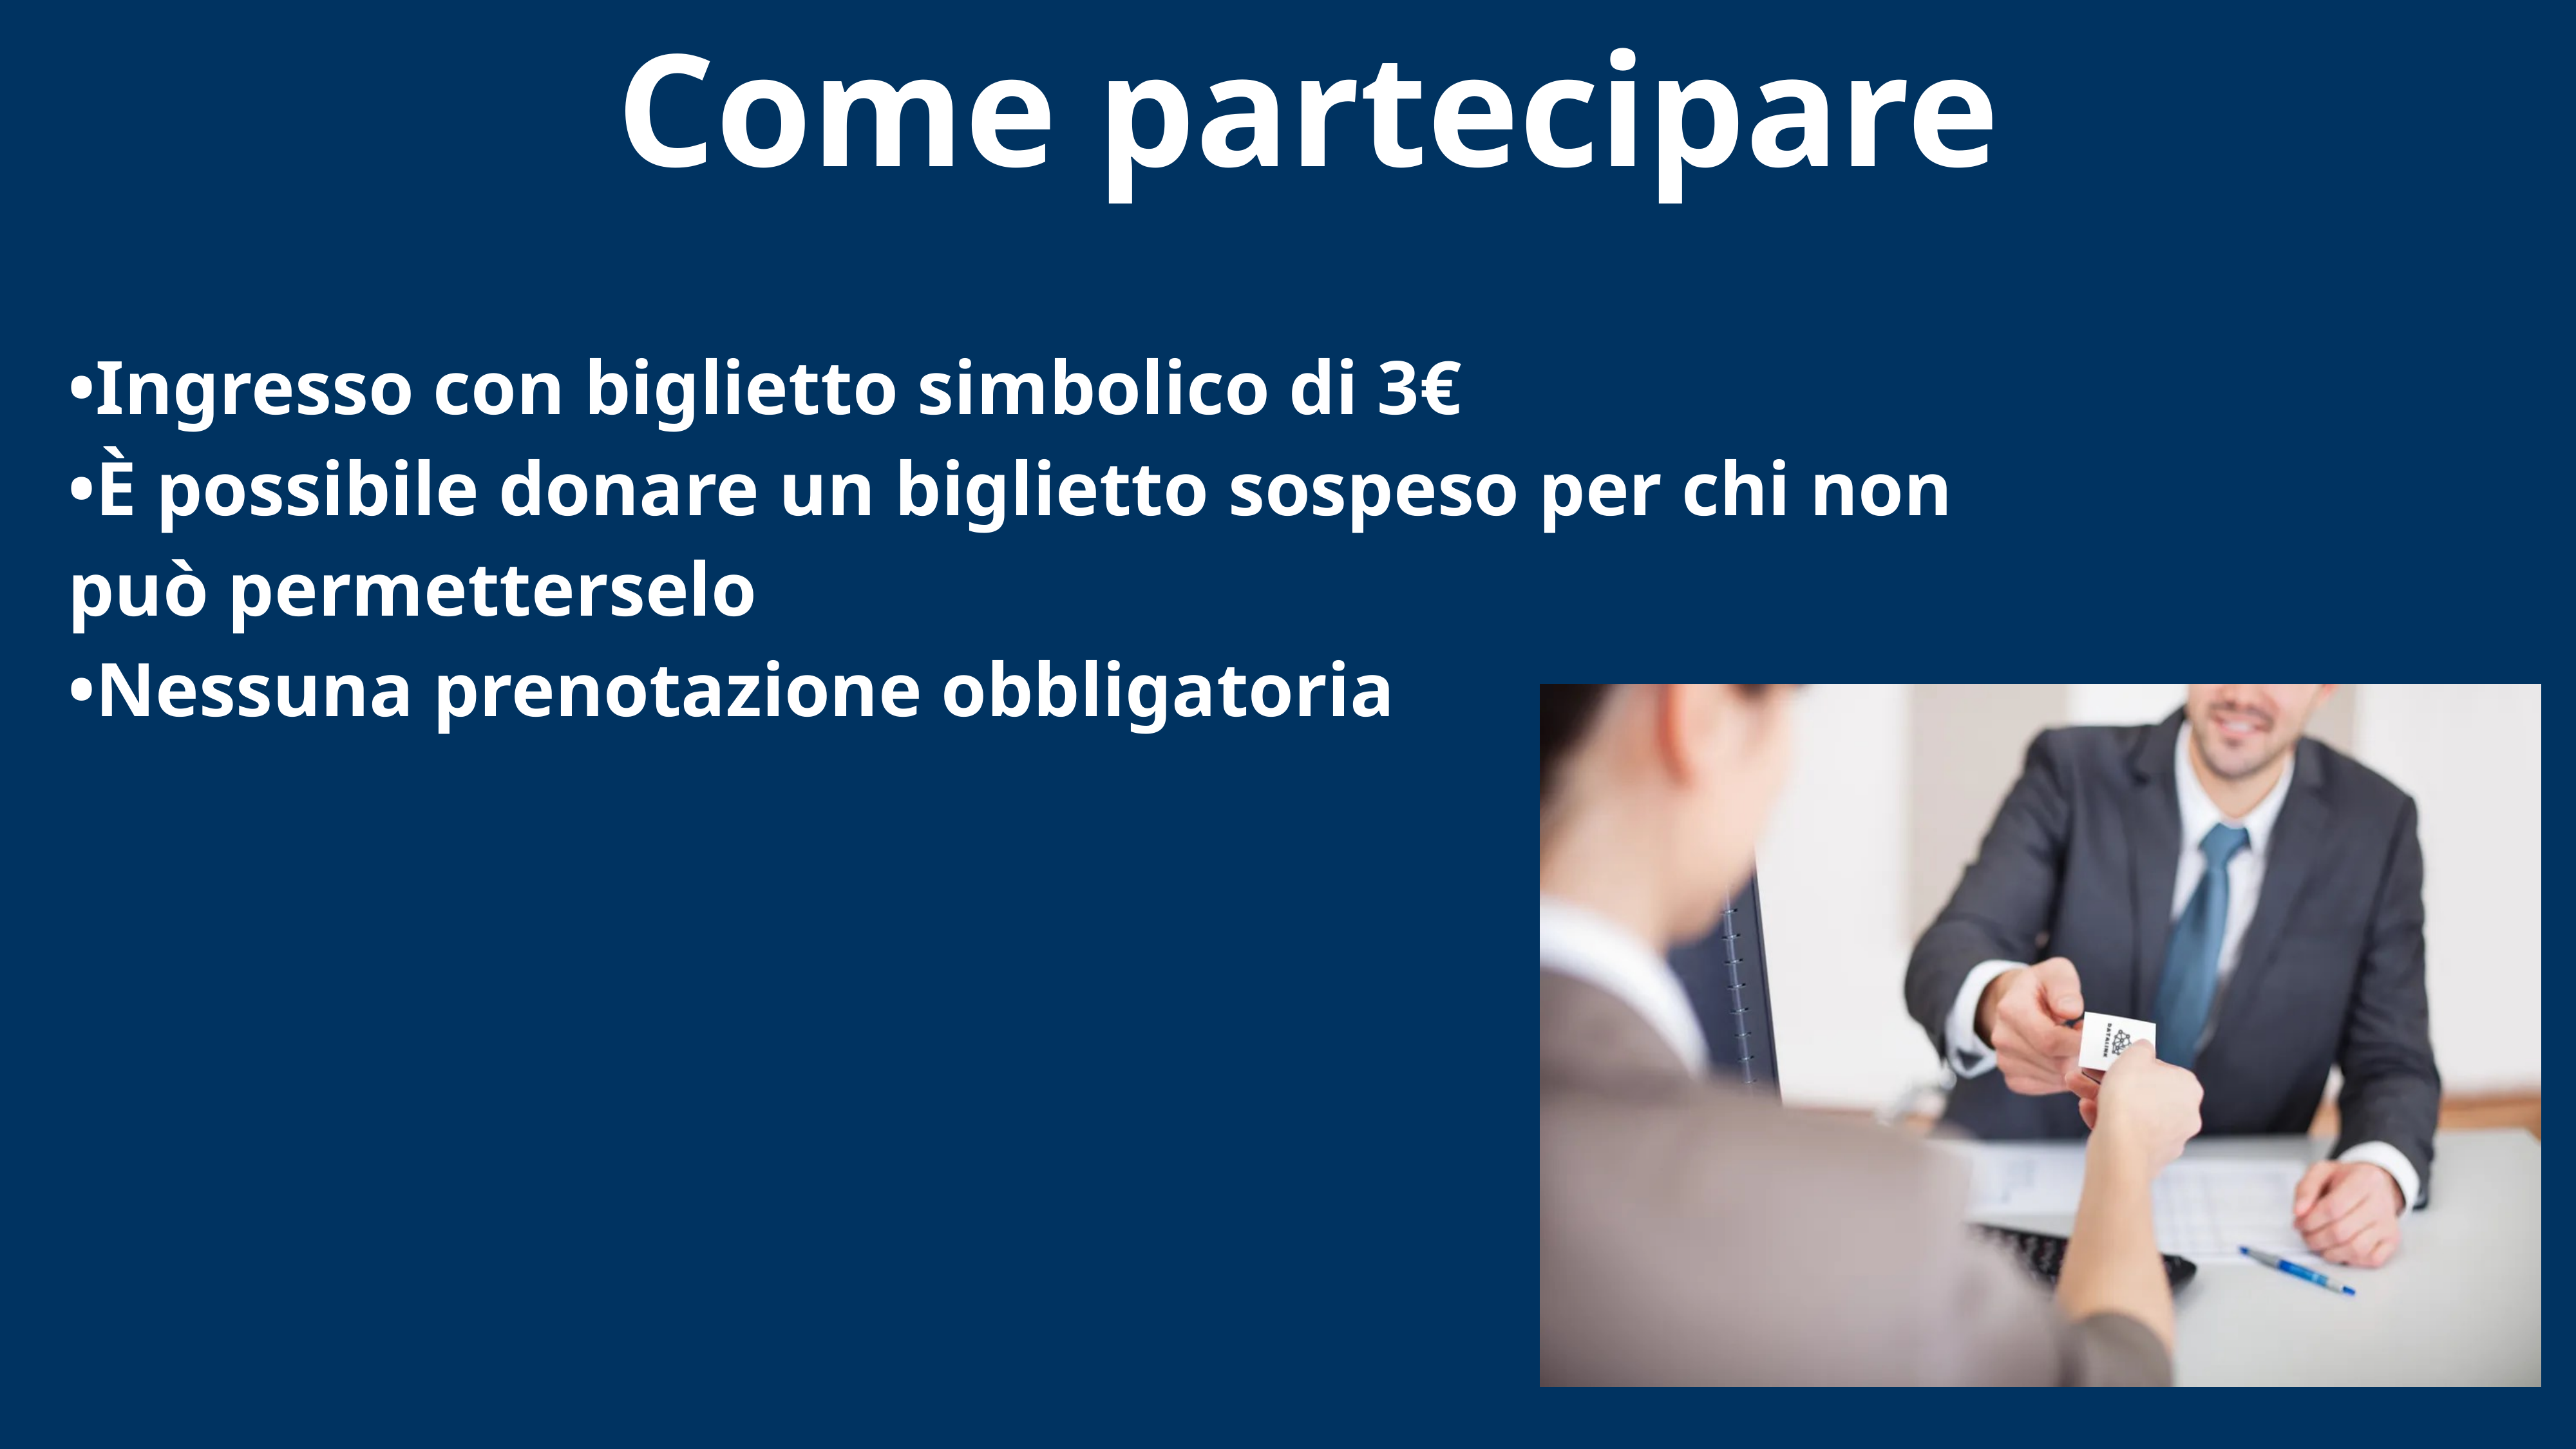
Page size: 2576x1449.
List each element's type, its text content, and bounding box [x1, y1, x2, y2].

text_box •Ingresso con biglietto simbolico di 3€ •È possibile donare un biglietto sospeso per chi non può permetterselo •Nessuna prenotazione obbligatoria [58, 331, 2011, 895]
picture [1540, 684, 2541, 1387]
text_box Come partecipare [607, 0, 2576, 205]
